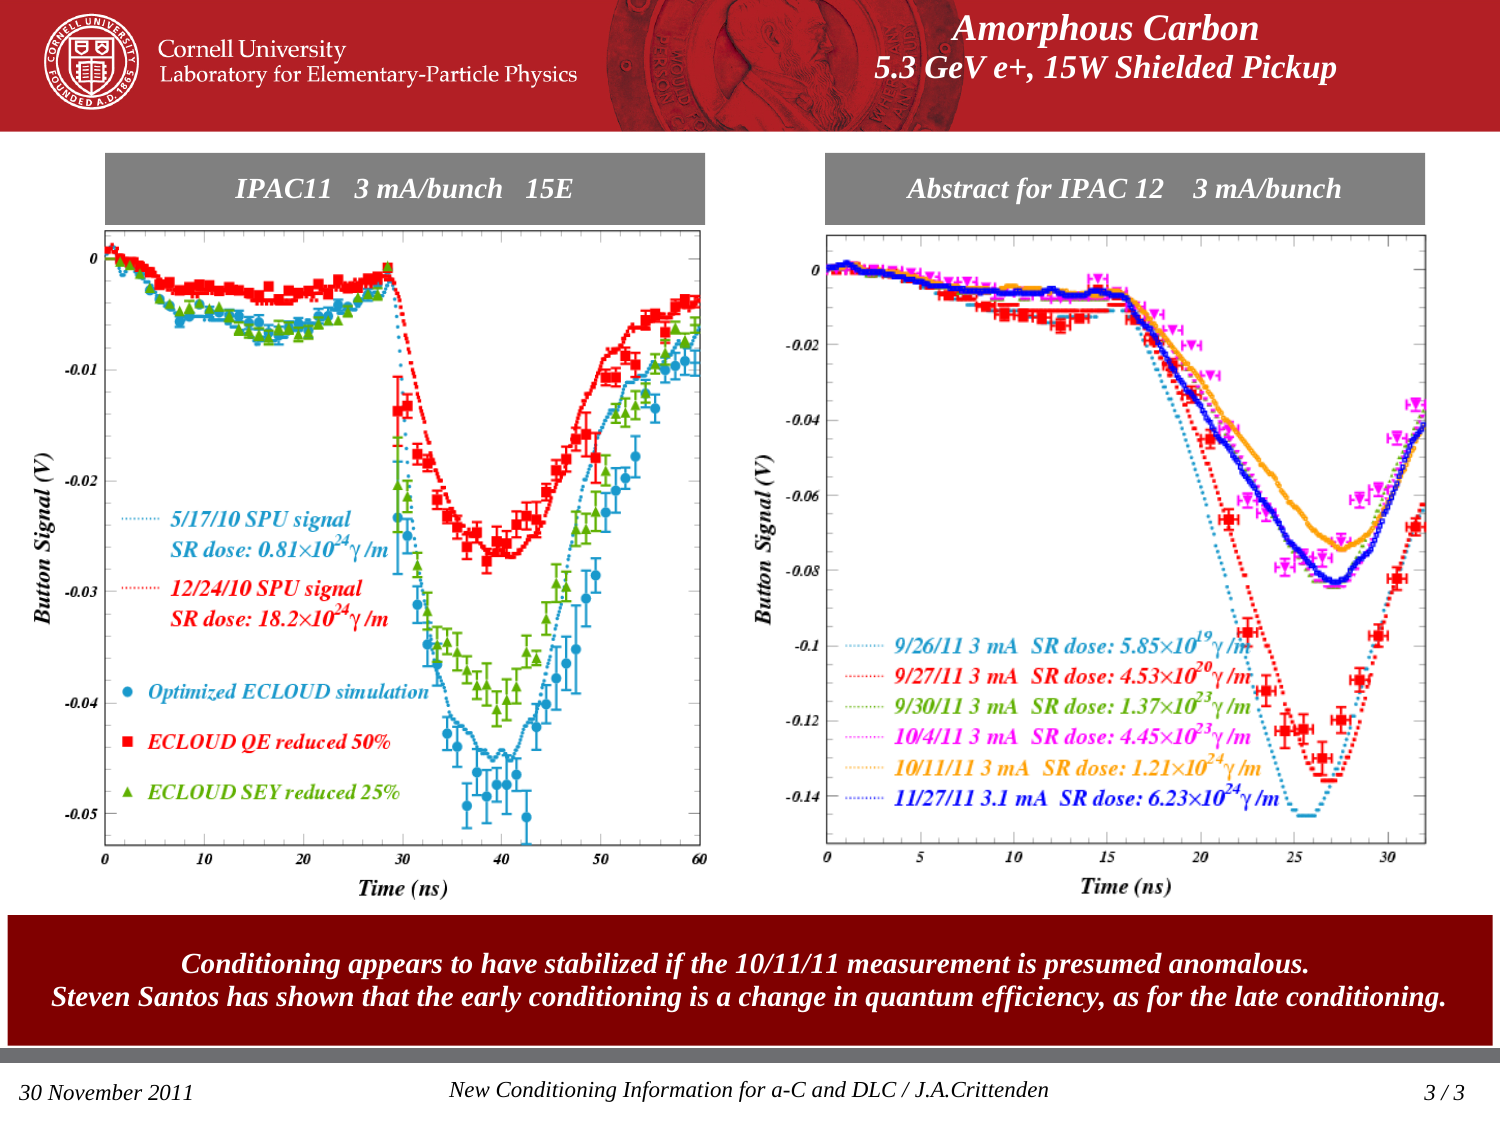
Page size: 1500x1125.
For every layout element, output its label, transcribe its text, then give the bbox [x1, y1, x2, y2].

text_box Amorphous Carbon 5.3 GeV e+, 15W Shielded Pickup [712, 0, 1500, 113]
picture [30, 227, 713, 904]
text_box Abstract for IPAC 12 3 mA/bunch [825, 152, 1426, 225]
text_box IPAC11 3 mA/bunch 15E [105, 152, 706, 225]
picture [0, 0, 1500, 132]
text_box Conditioning appears to have stabilized if the 10/11/11 measurement is presumed anomalous. Steven Santos has shown that the early conditioning is a change in quantum efficiency, as for the late conditioning. [7, 915, 1493, 1046]
picture [750, 227, 1433, 904]
